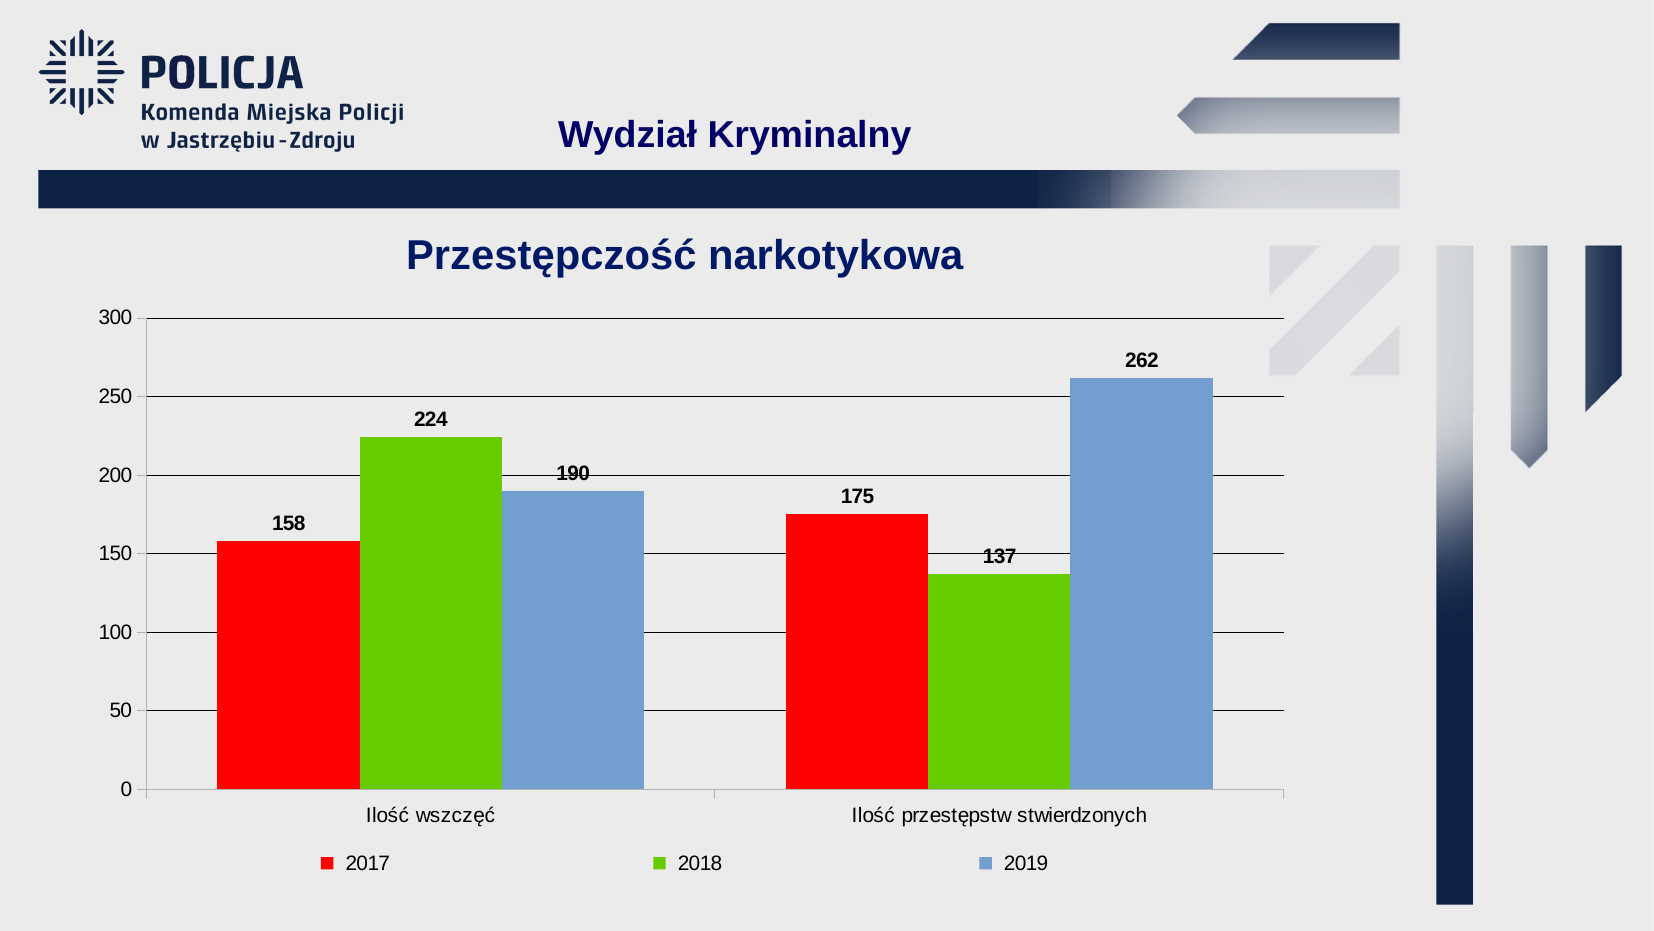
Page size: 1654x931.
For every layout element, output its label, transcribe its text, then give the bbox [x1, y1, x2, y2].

picture [0, 0, 1654, 931]
text_box Przestępczość narkotykowa [165, 224, 1205, 283]
chart [70, 283, 1312, 898]
text_box Wydział Kryminalny [543, 106, 927, 164]
